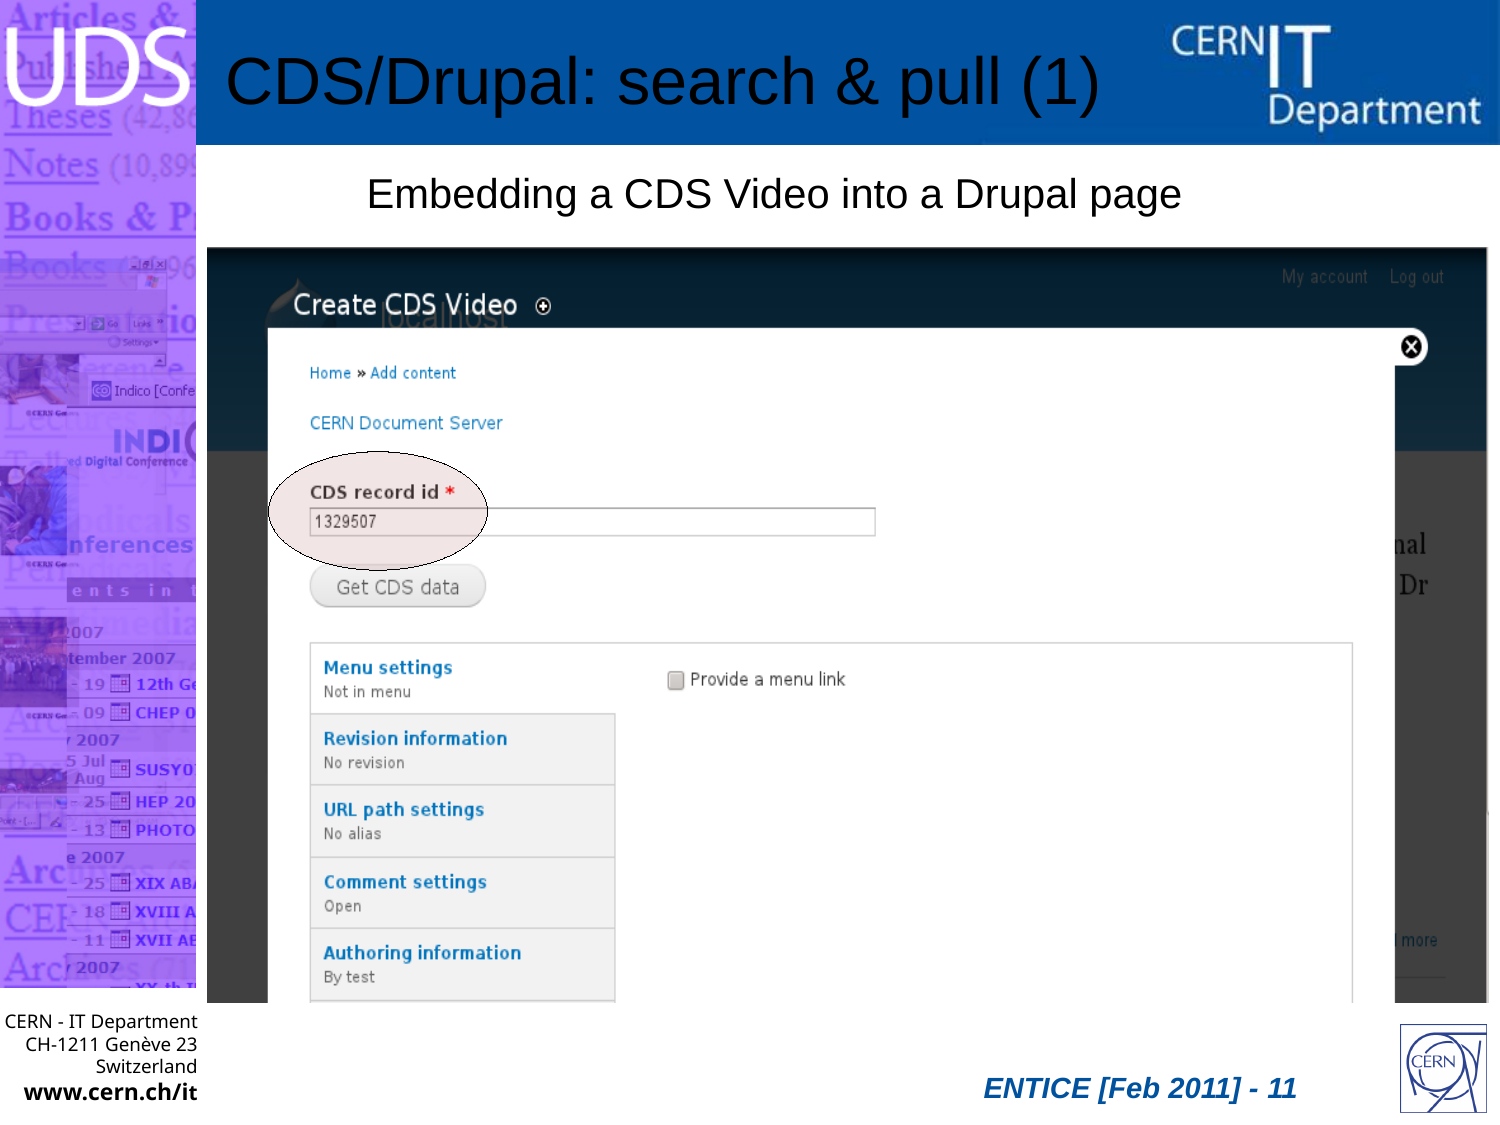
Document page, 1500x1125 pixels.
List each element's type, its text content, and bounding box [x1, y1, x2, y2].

list Embedding a CDS Video into a Drupal page [225, 170, 1463, 984]
picture [207, 247, 1489, 1003]
picture [1400, 1024, 1487, 1113]
picture [0, 0, 1500, 988]
title CDS/Drupal: search & pull (1) [225, 19, 1125, 143]
